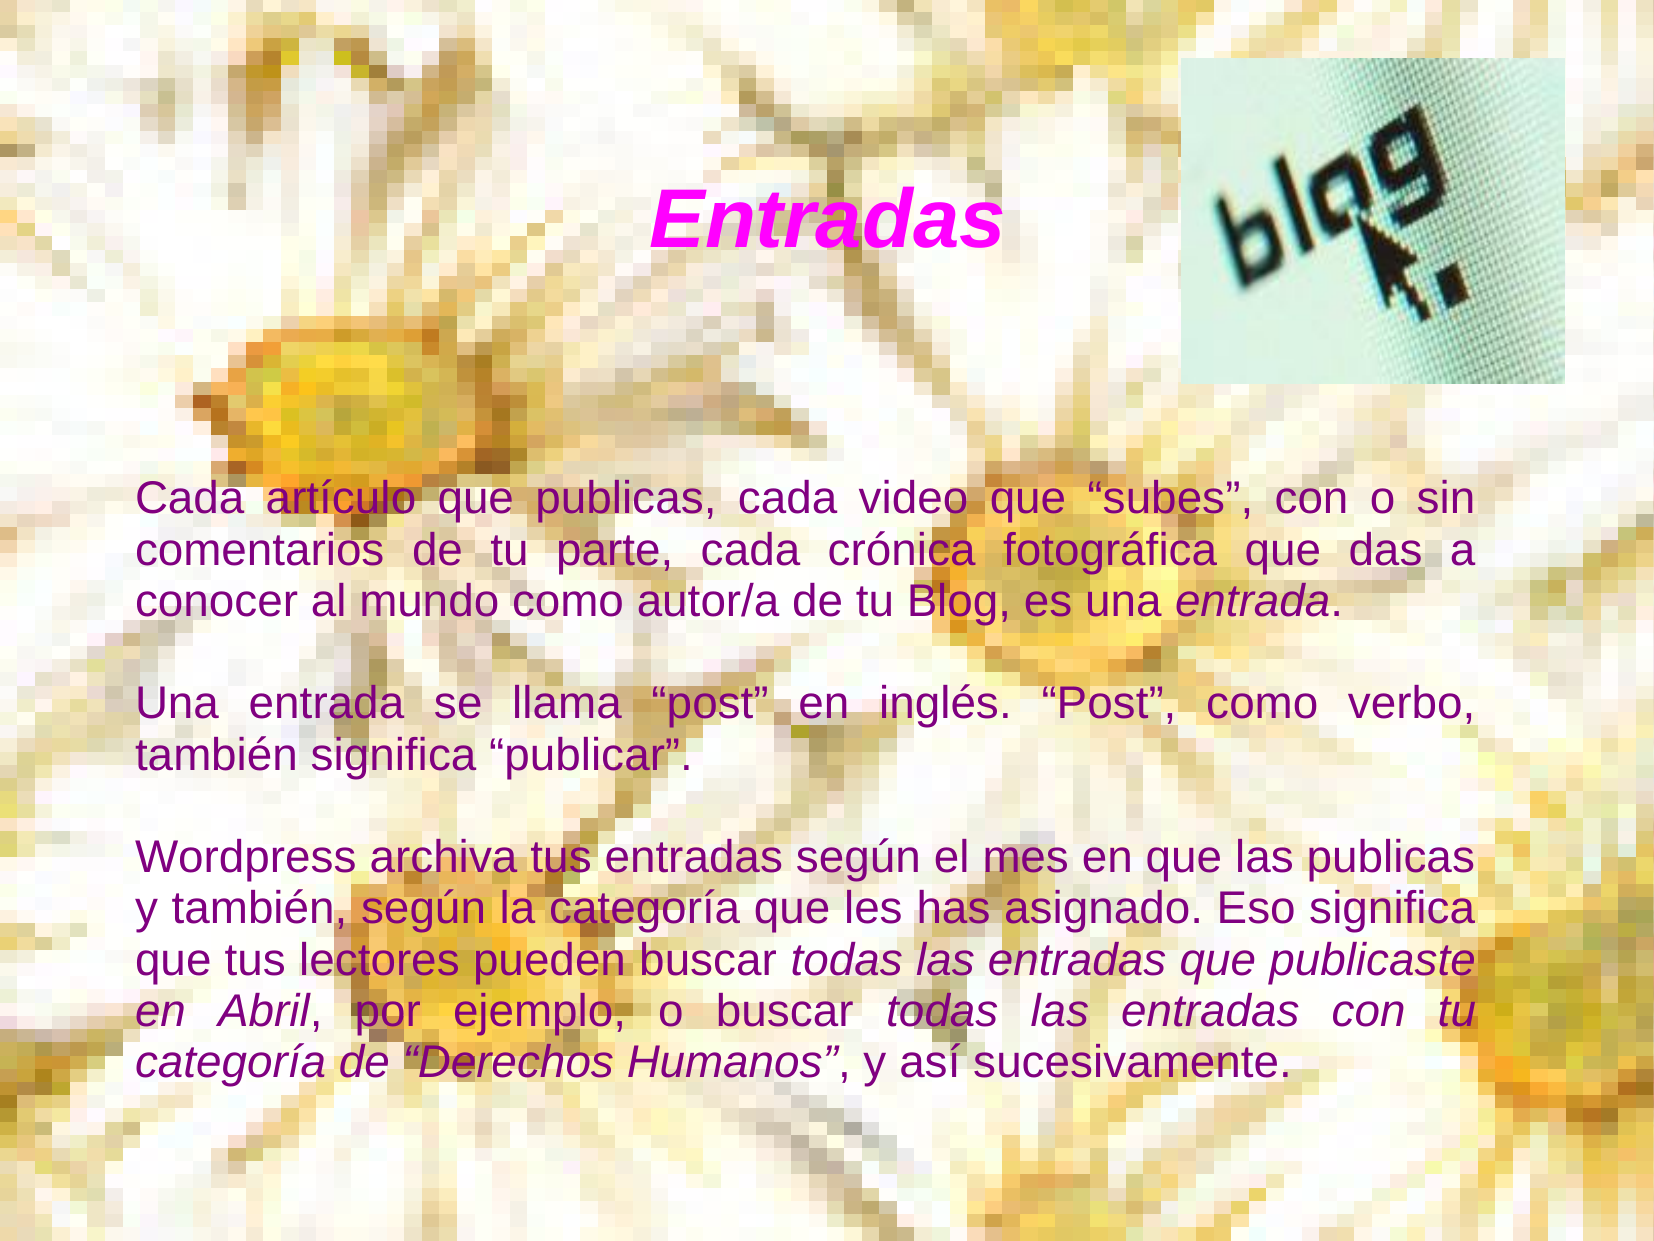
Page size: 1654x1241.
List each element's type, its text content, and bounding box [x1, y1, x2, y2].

list Cada artículo que publicas, cada video que “subes”, con o sin comentarios de tu parte, cada crónica fotográfica que das a conocer al mundo como autor/a de tu Blog, es una entrada. Una entrada se llama “post” en inglés. “Post”, como verbo, también significa “publicar”. Wordpress archiva tus entradas según el mes en que las publicas y también, según la categoría que les has asignado. Eso significa que tus lectores pueden buscar todas las entradas que publicaste en Abril, por ejemplo, o buscar todas las entradas con tu categoría de “Derechos Humanos”, y así sucesivamente. [134, 472, 1477, 1133]
title Entradas [121, 114, 1181, 322]
picture [0, 0, 1654, 1241]
